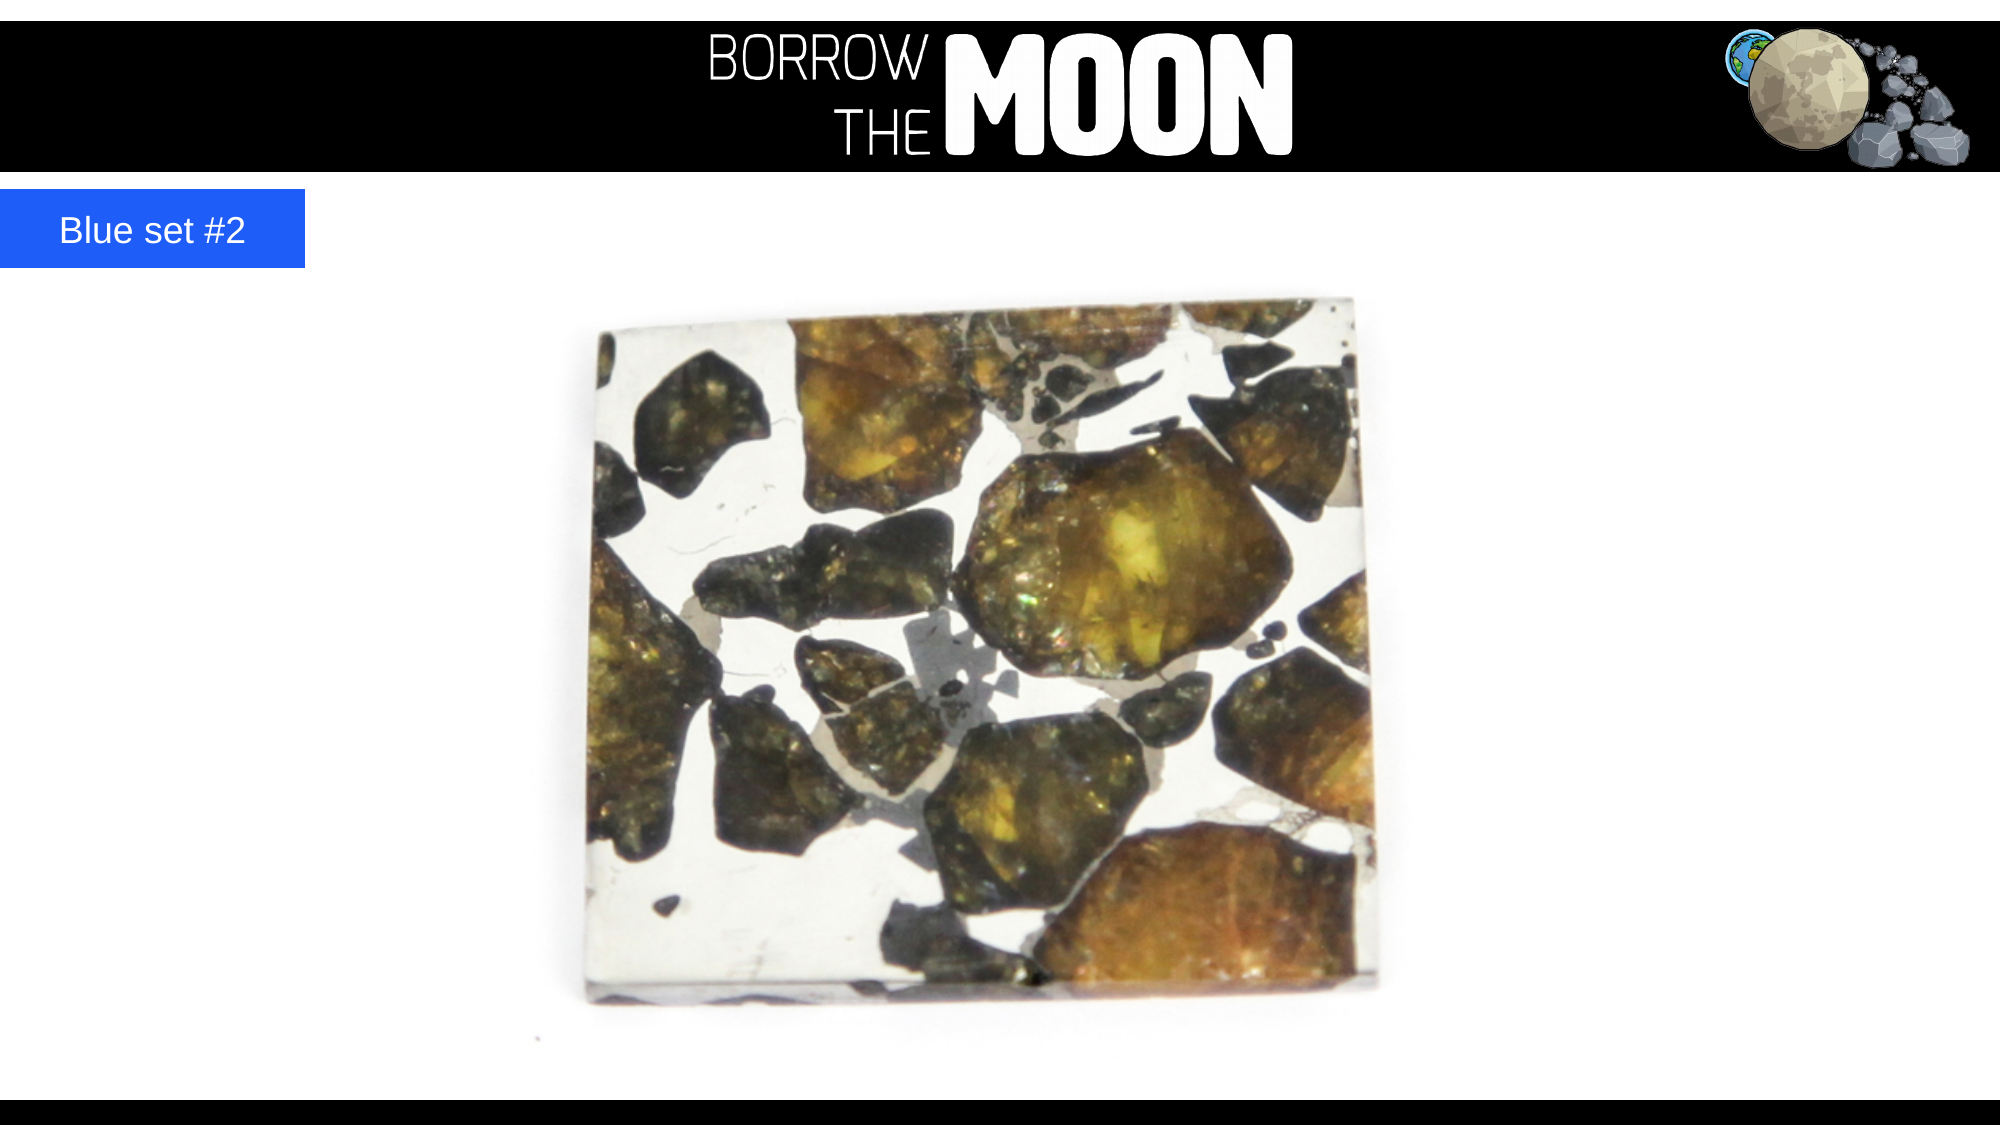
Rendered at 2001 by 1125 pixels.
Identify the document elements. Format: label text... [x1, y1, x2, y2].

text_box Blue set #2 [0, 189, 305, 268]
picture [329, 189, 1671, 1084]
